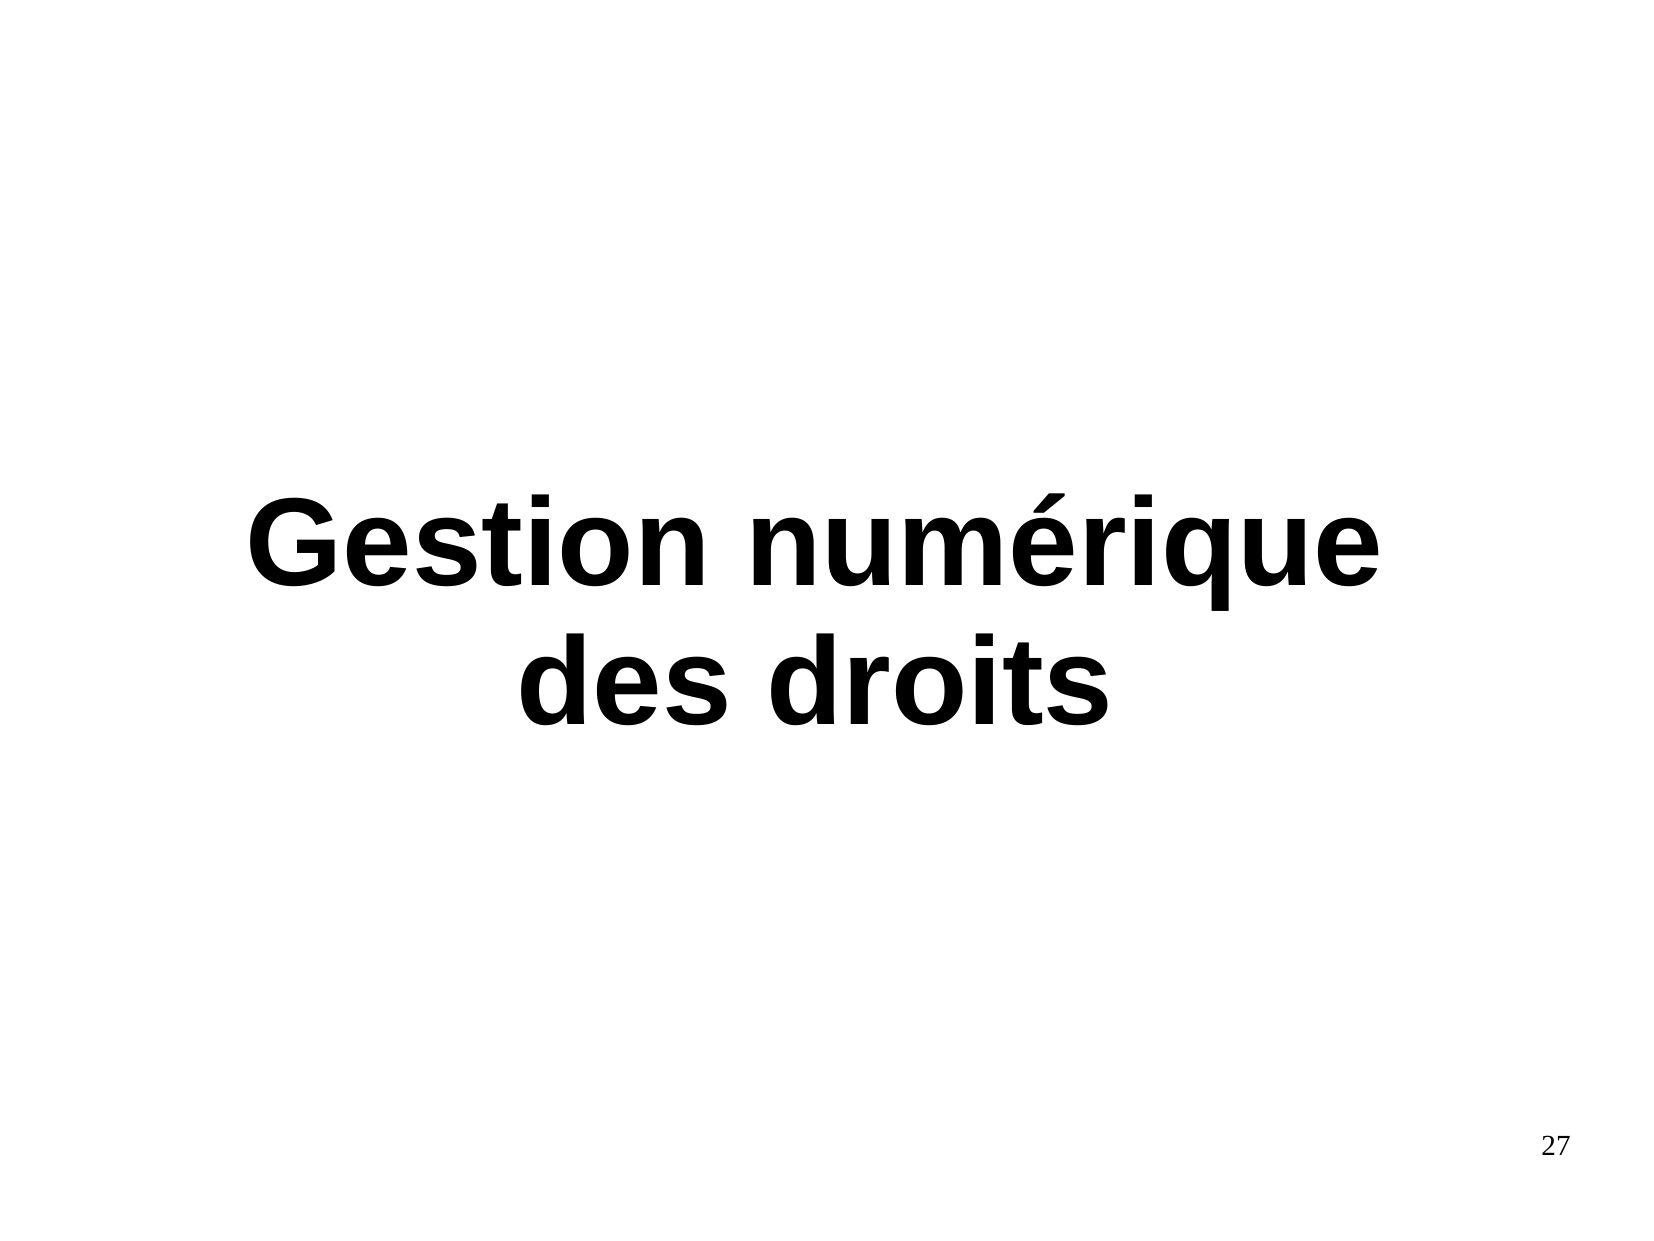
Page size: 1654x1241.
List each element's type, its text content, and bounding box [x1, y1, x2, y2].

title Gestion numérique des droits [70, 471, 1560, 752]
